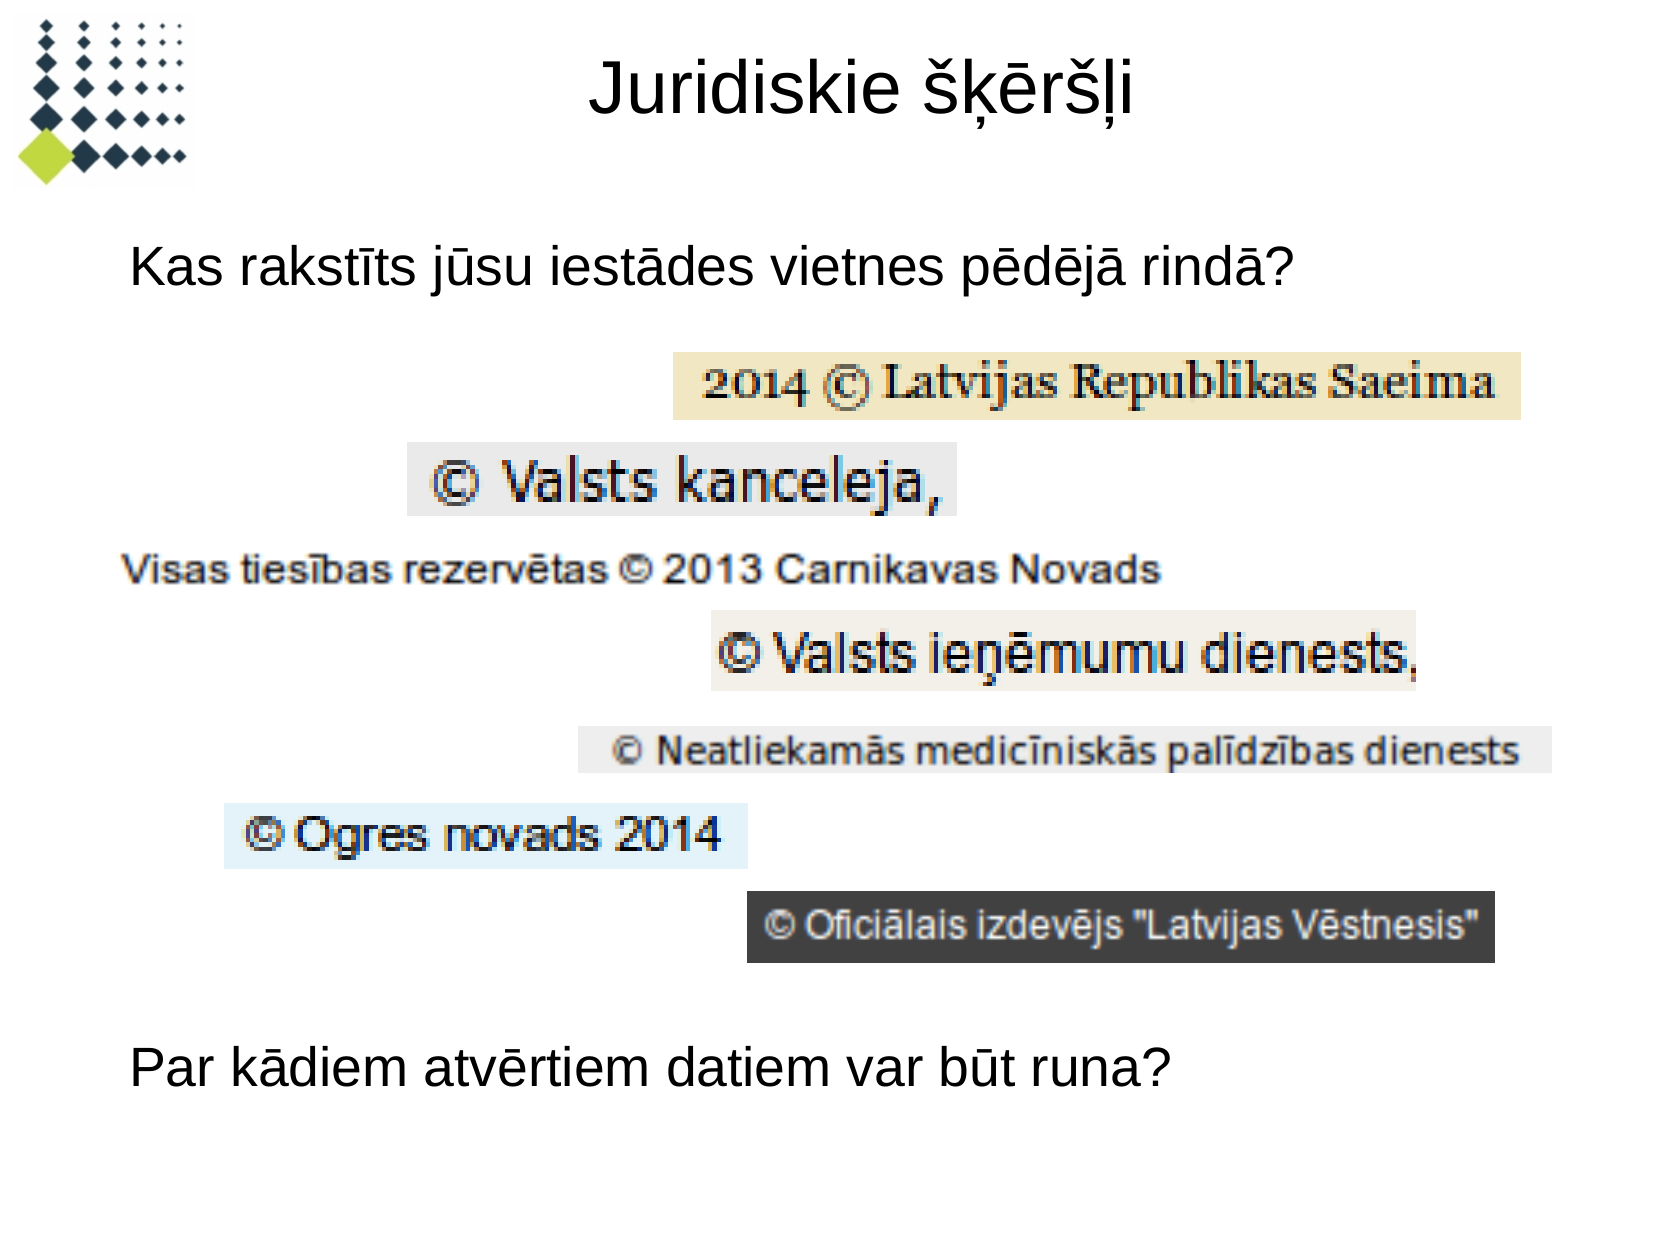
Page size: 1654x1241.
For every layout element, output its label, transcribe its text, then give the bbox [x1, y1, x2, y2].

title Juridiskie šķēršļi [153, 41, 1571, 140]
picture [747, 891, 1495, 963]
picture [673, 352, 1521, 420]
picture [578, 726, 1552, 773]
picture [407, 442, 957, 516]
list Kas rakstīts jūsu iestādes vietnes pēdējā rindā? Par kādiem atvērtiem datiem var būt runa? [82, 236, 1569, 1107]
picture [711, 610, 1416, 691]
picture [112, 537, 1195, 592]
picture [224, 803, 748, 869]
picture [12, 12, 196, 189]
